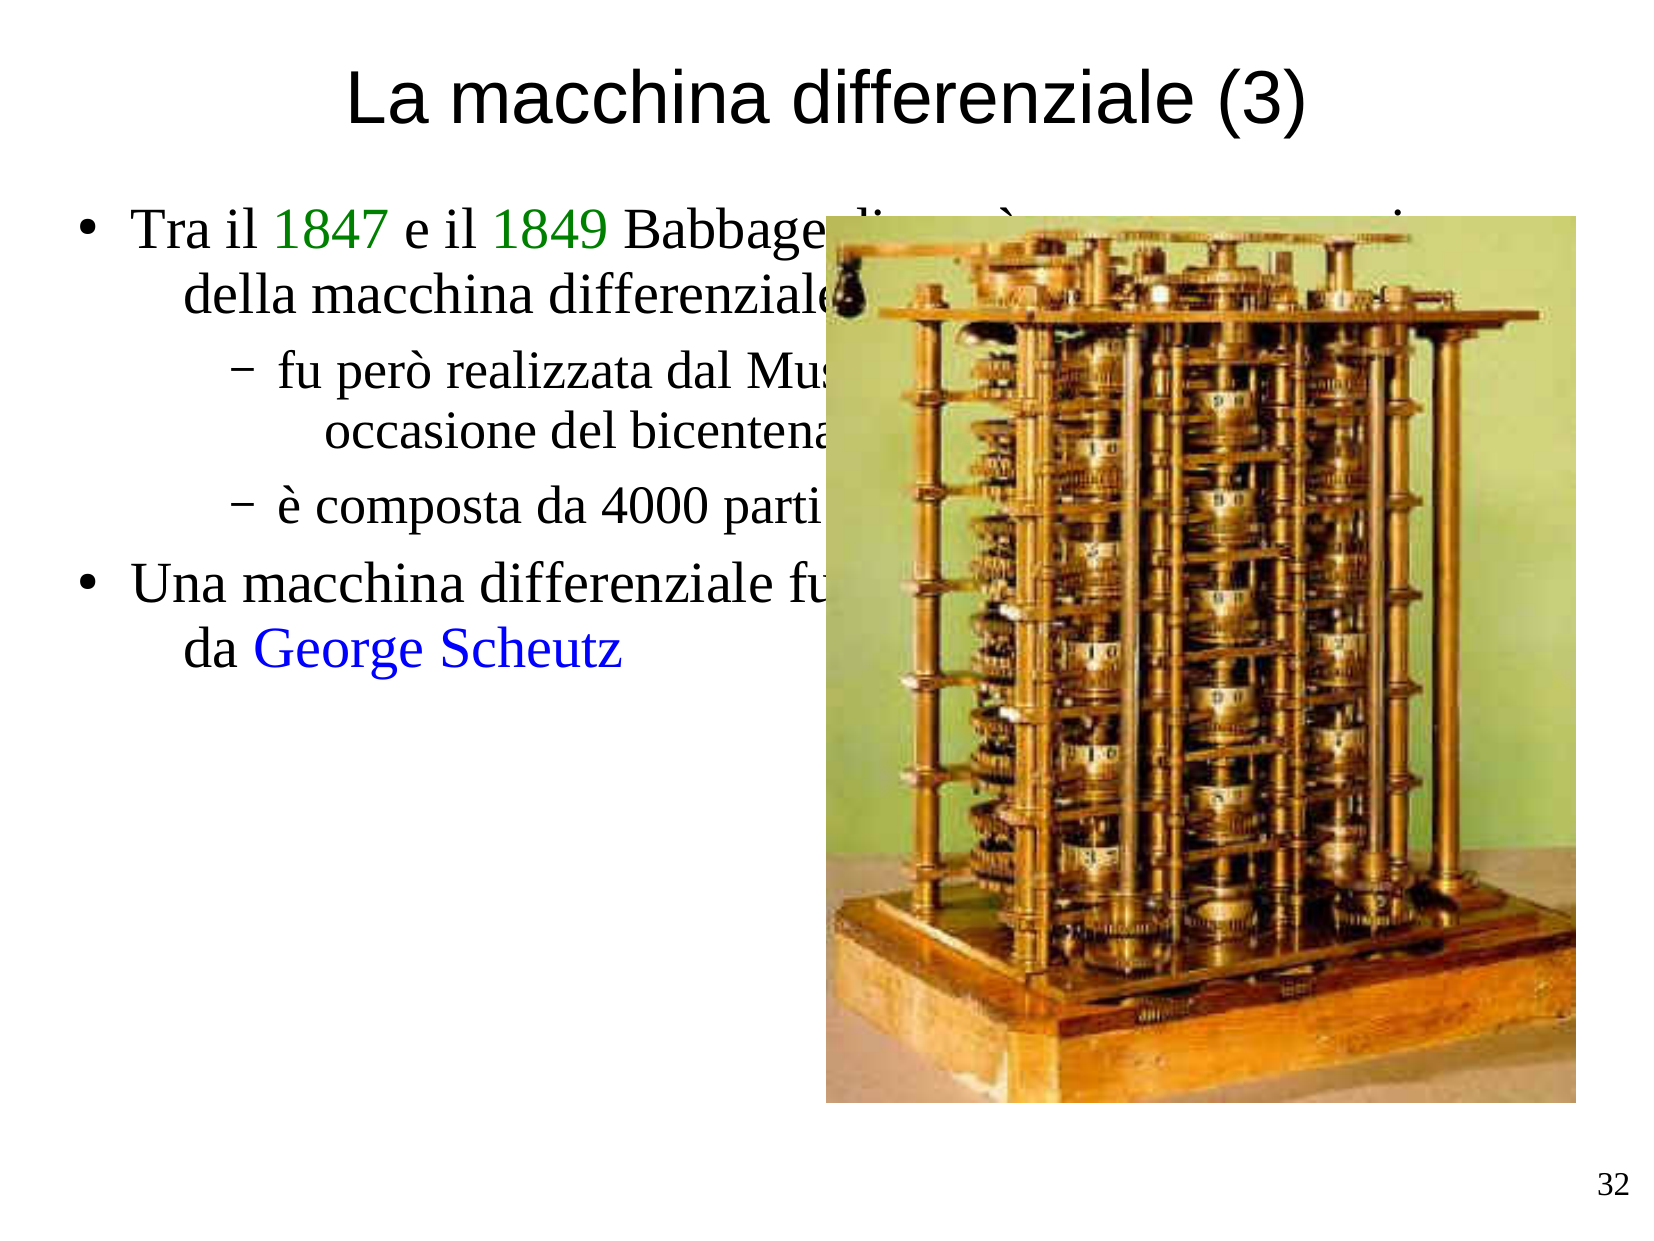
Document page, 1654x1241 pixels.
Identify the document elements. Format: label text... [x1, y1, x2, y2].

list Tra il 1847 e il 1849 Babbage disegnò una nuova versione della macchina differenziale, anche questa mai costruita. fu però realizzata dal Museo della Scienza di Londra in occasione del bicentenario della nascita di Babbage è composta da 4000 parti e pesa più di 3 tonnellate Una macchina differenziale funzionante fu costruita nel 1853 da George Scheutz [42, 196, 808, 1187]
title La macchina differenziale (3) [37, 30, 1617, 166]
picture [826, 216, 1576, 1103]
